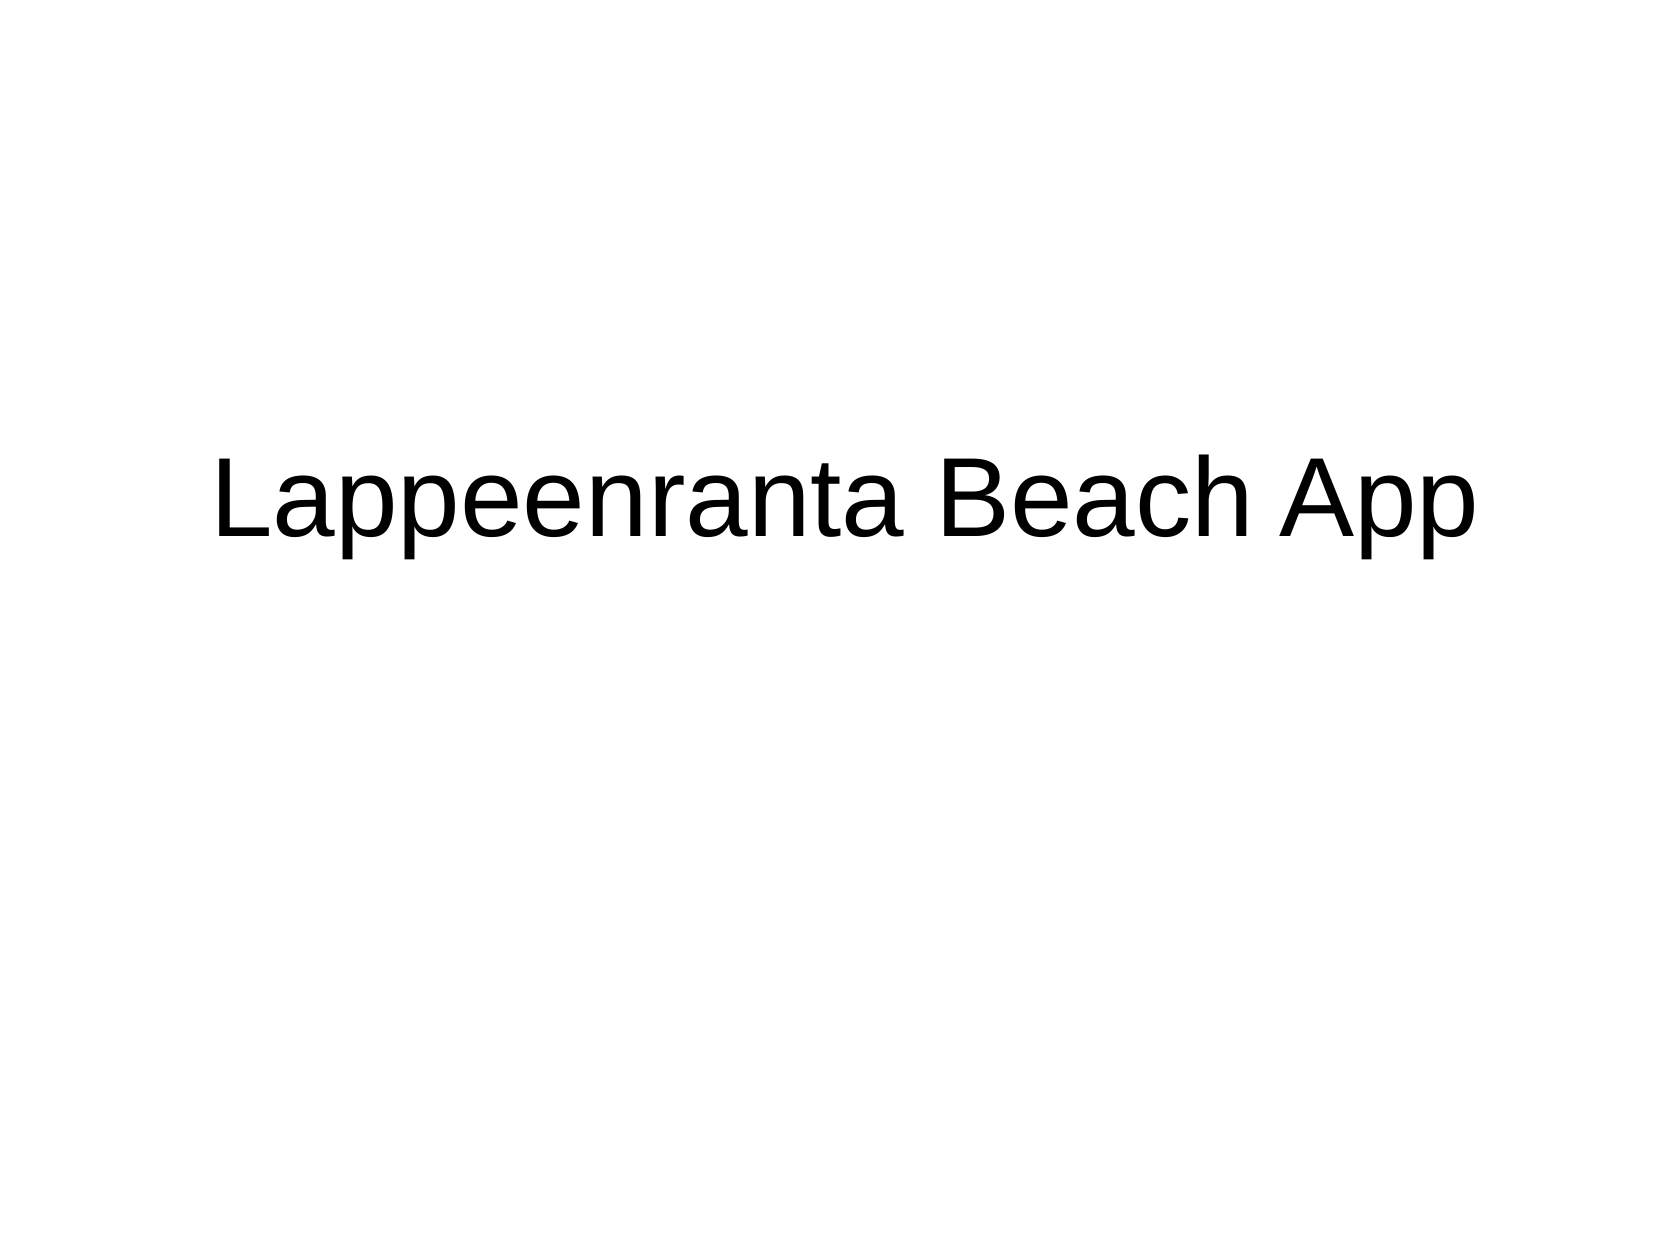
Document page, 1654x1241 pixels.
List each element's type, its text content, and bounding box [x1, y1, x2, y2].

title Lappeenranta Beach App [82, 49, 1607, 945]
